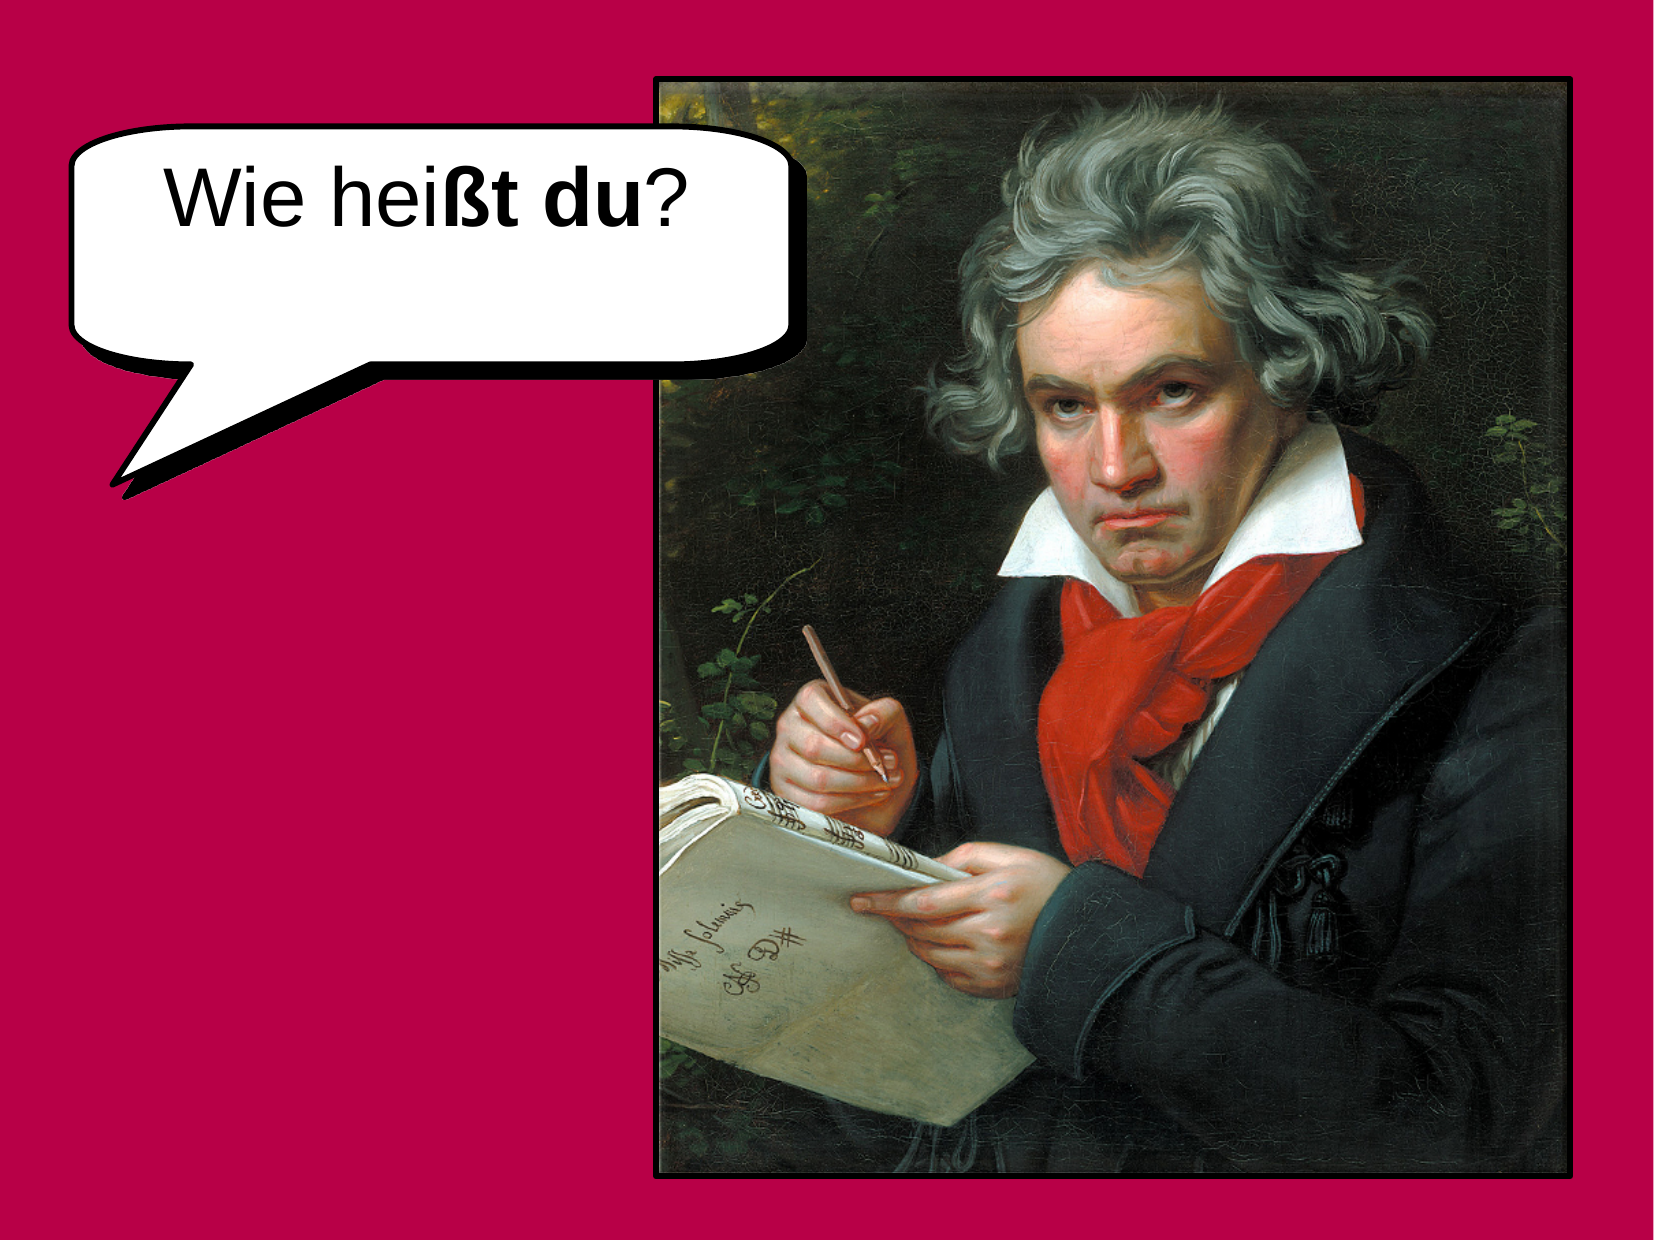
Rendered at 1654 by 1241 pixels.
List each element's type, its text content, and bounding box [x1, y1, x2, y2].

text_box [91, 126, 772, 144]
text_box [110, 354, 753, 485]
text_box Wie heißt du? [20, 144, 833, 354]
picture [659, 82, 1568, 1174]
